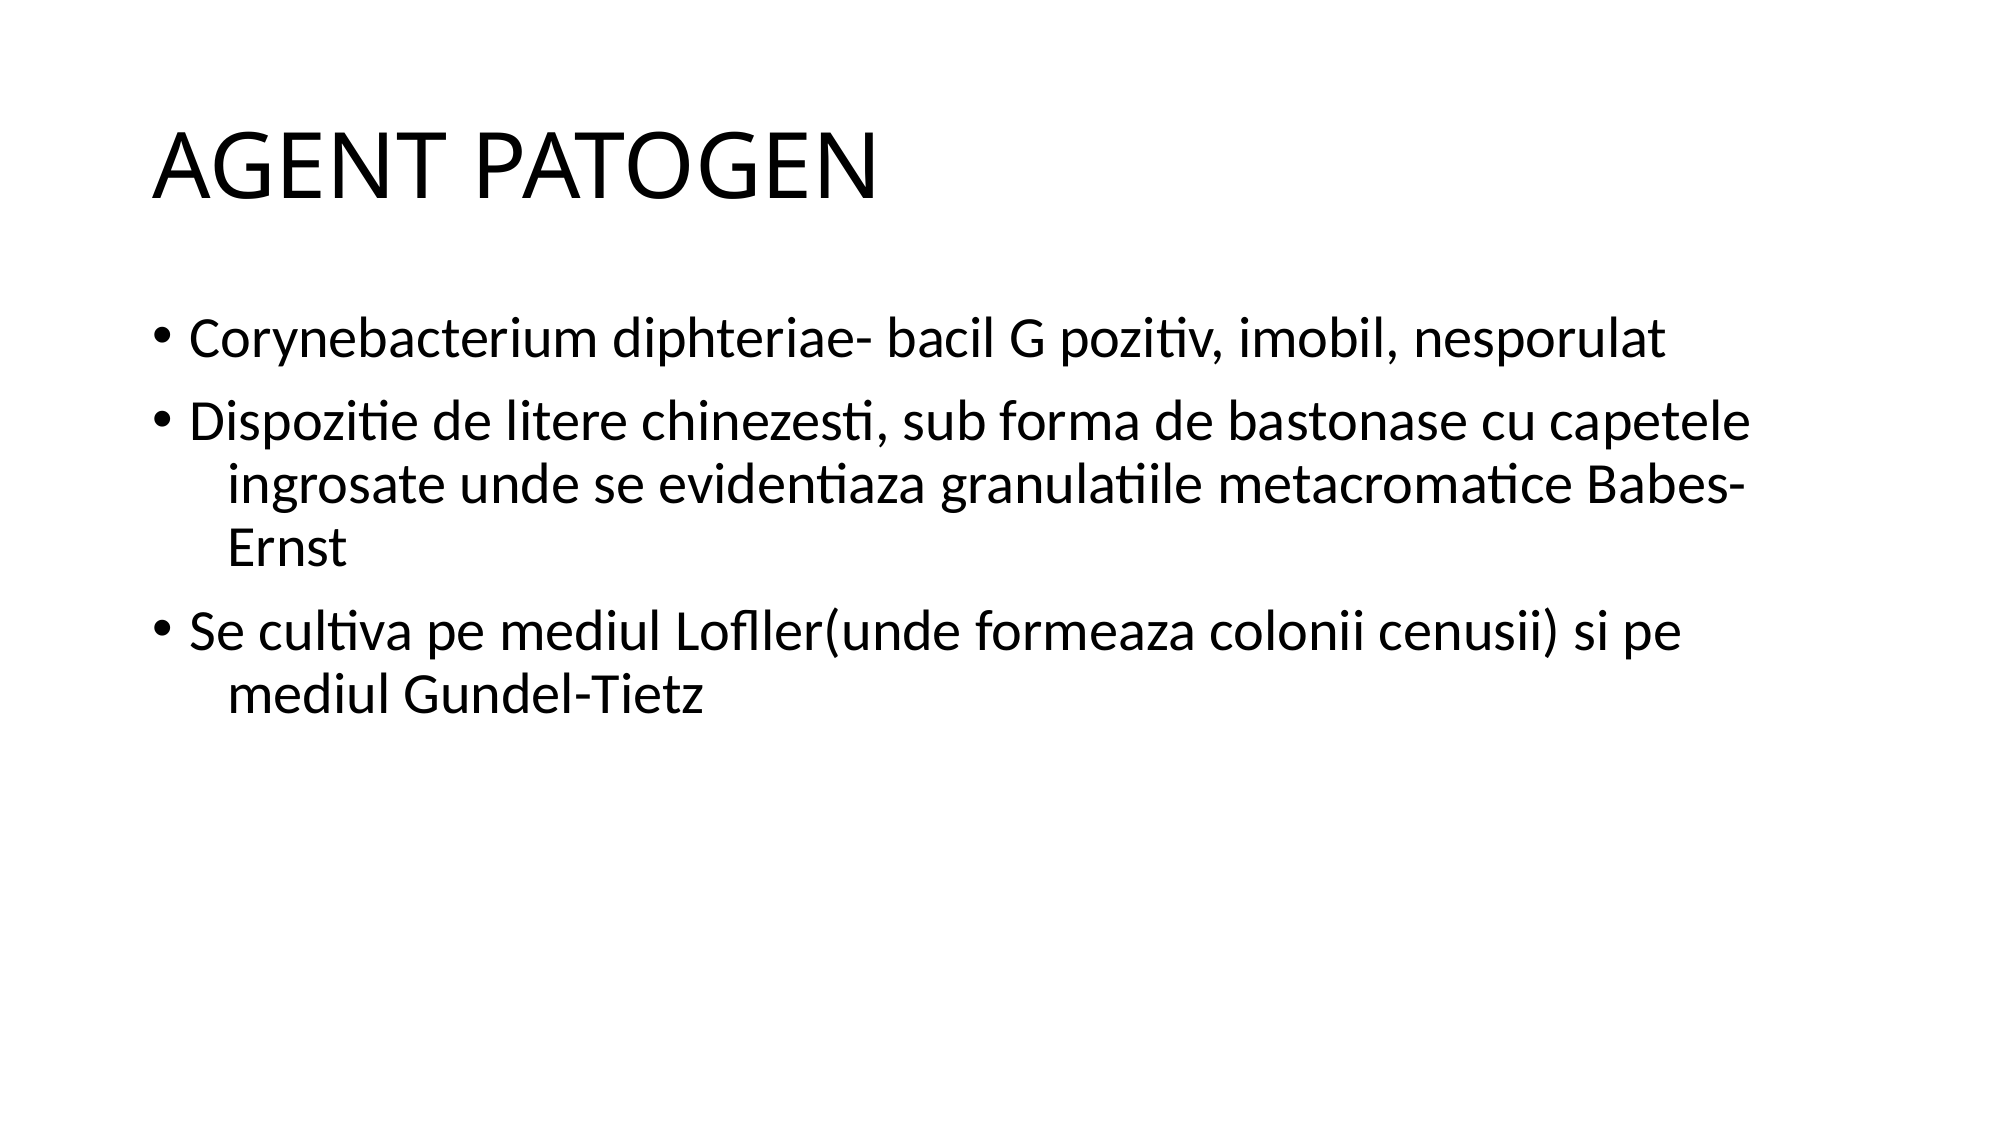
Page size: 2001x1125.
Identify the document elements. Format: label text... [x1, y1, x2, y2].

title AGENT PATOGEN [137, 59, 1863, 278]
list Corynebacterium diphteriae- bacil G pozitiv, imobil, nesporulat Dispozitie de litere chinezesti, sub forma de bastonase cu capetele ingrosate unde se evidentiaza granulatiile metacromatice Babes-Ernst Se cultiva pe mediul Lofller(unde formeaza colonii cenusii) si pe mediul Gundel-Tietz [137, 299, 1863, 1014]
